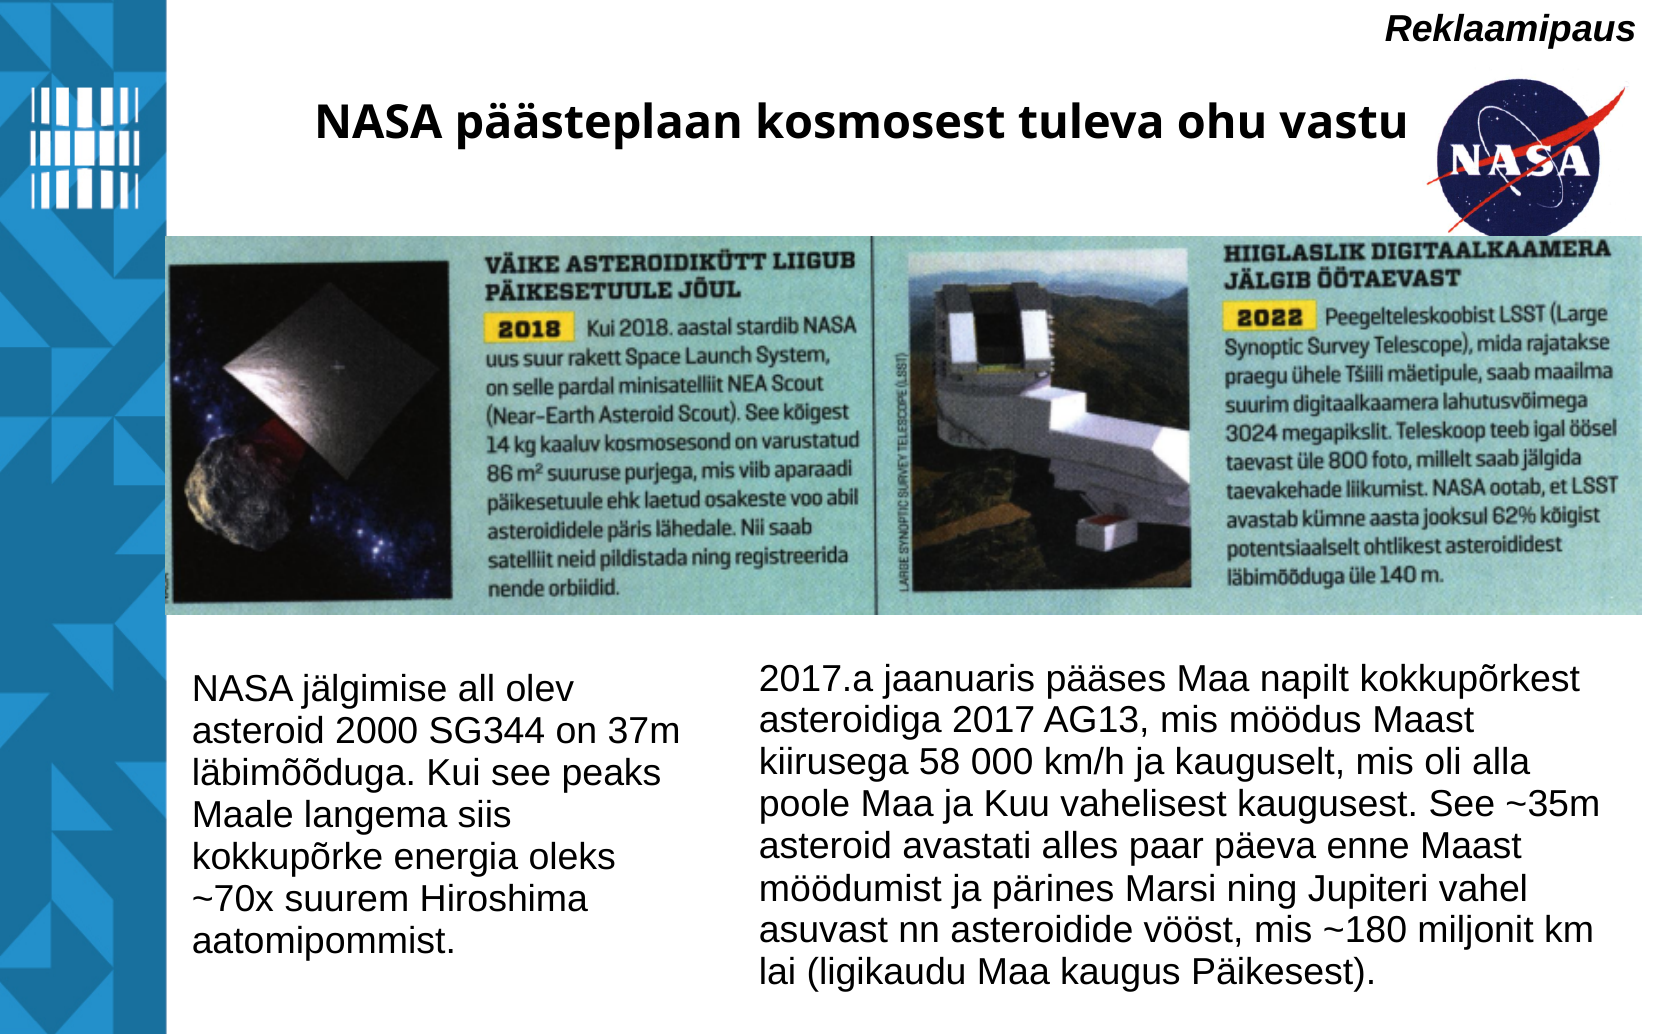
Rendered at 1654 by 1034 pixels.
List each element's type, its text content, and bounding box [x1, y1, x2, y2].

text_box NASA jälgimise all olev asteroid 2000 SG344 on 37m läbimõõduga. Kui see peaks Maale langema siis kokkupõrke energia oleks ~70x suurem Hiroshima aatomipommist. [177, 659, 721, 969]
picture [165, 65, 1642, 615]
list NASA päästeplaan kosmosest tuleva ohu vastu [314, 88, 1418, 214]
picture [42, 108, 132, 208]
text_box 2017.a jaanuaris pääses Maa napilt kokkupõrkest asteroidiga 2017 AG13, mis möödus Maast kiirusega 58 000 km/h ja kauguselt, mis oli alla poole Maa ja Kuu vahelisest kaugusest. See ~35m asteroid avastati alles paar päeva enne Maast möödumist ja pärines Marsi ning Jupiteri vahel asuvast nn asteroidide vööst, mis ~180 miljonit km lai (ligikaudu Maa kaugus Päikesest). [744, 649, 1630, 1004]
